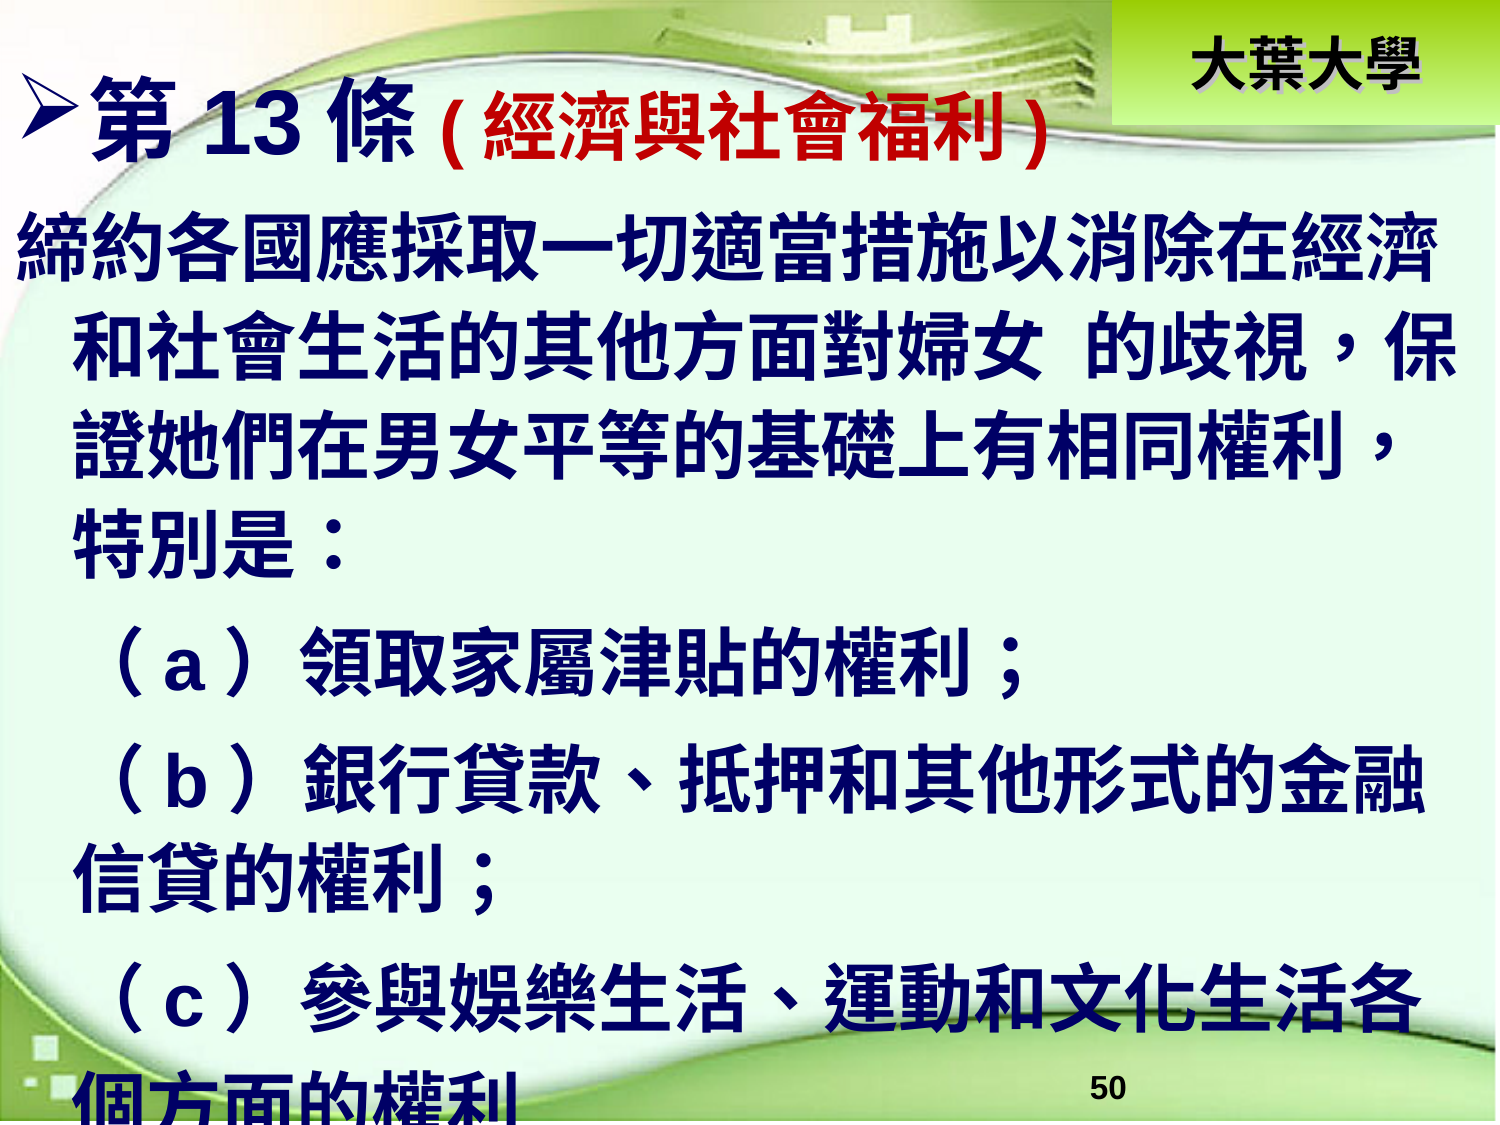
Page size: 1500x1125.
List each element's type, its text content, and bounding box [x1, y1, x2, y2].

text_box 第13條(經濟與社會福利) 締約各國應採取一切適當措施以消除在經濟和社會生活的其他方面對婦女 的歧視，保證她們在男女平等的基礎上有相同權利，特別是： （a）領取家屬津貼的權利； （b）銀行貸款、抵押和其他形式的金融信貸的權利； （c）參與娛樂生活、運動和文化生活各個方面的權利 [0, 0, 1483, 904]
